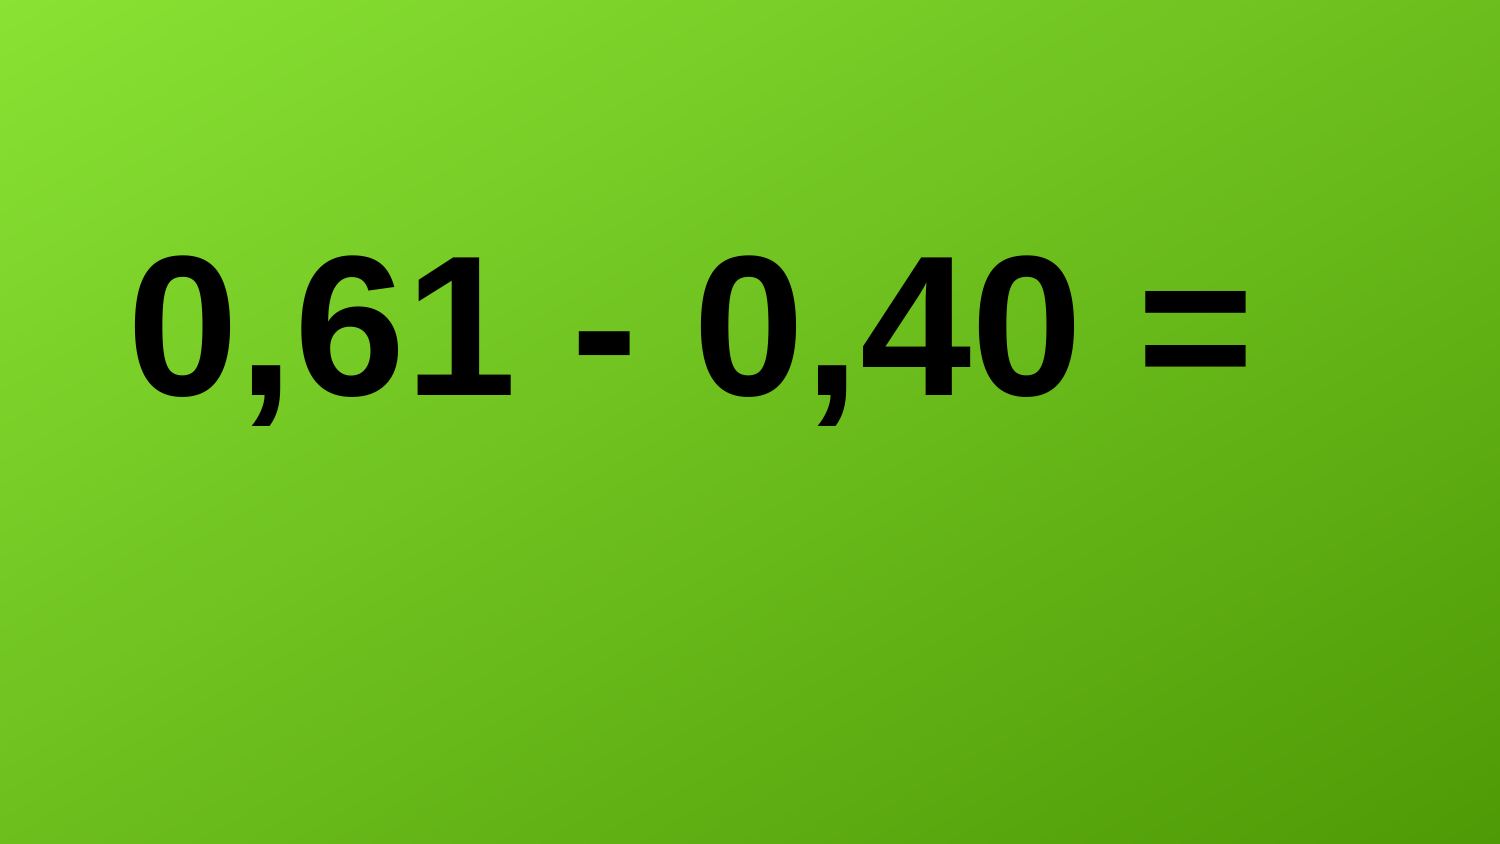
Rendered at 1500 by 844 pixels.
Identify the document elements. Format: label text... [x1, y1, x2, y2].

title 0,61 - 0,40 = [112, 259, 1388, 450]
